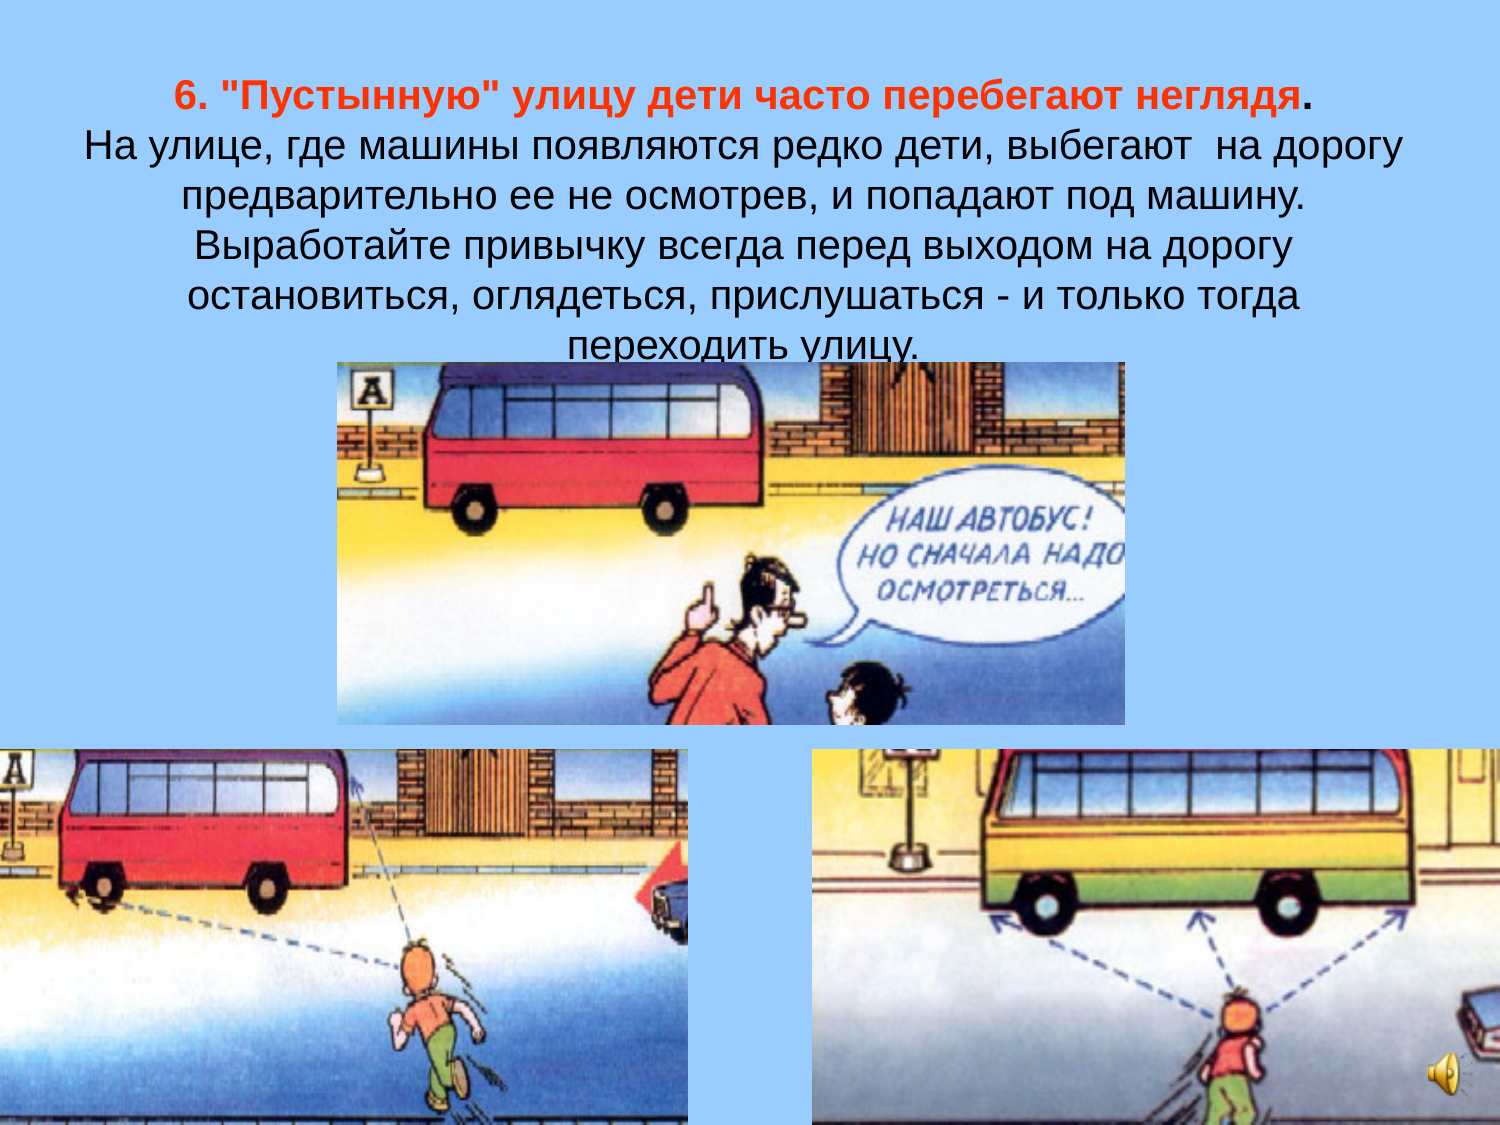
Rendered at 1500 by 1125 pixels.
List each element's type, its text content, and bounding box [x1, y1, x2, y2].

text_box 6. "Пустынную" улицу дети часто перебегают неглядя. На улице, где машины появляются редко дети, выбегают на дорогу предварительно ее не осмотрев, и попадают под машину. Выработайте привычку всегда перед выходом на дорогу остановиться, оглядеться, прислушаться - и только тогда переходить улицу. [62, 60, 1425, 376]
picture [0, 749, 688, 1125]
picture [812, 749, 1500, 1125]
picture [337, 362, 1125, 725]
